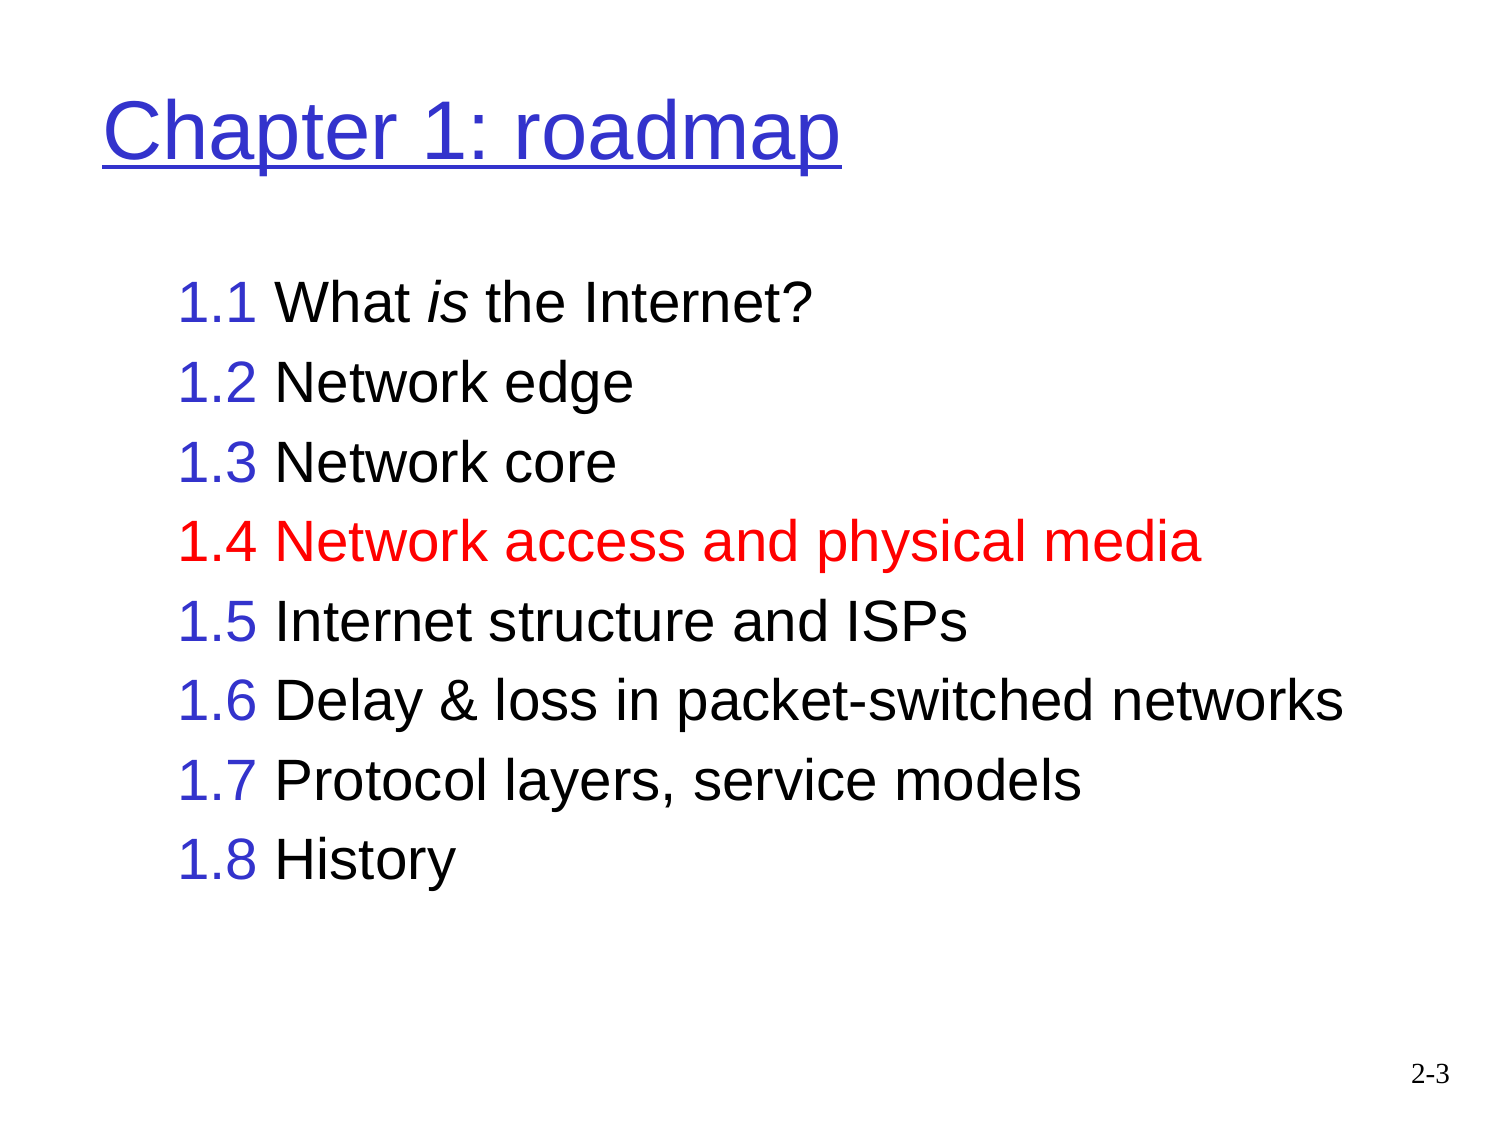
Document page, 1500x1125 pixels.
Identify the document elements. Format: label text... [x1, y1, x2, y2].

list 1.1 What is the Internet? 1.2 Network edge 1.3 Network core 1.4 Network access and physical media 1.5 Internet structure and ISPs 1.6 Delay & loss in packet-switched networks 1.7 Protocol layers, service models 1.8 History [87, 262, 1434, 1026]
title Chapter 1: roadmap [87, 37, 1363, 225]
